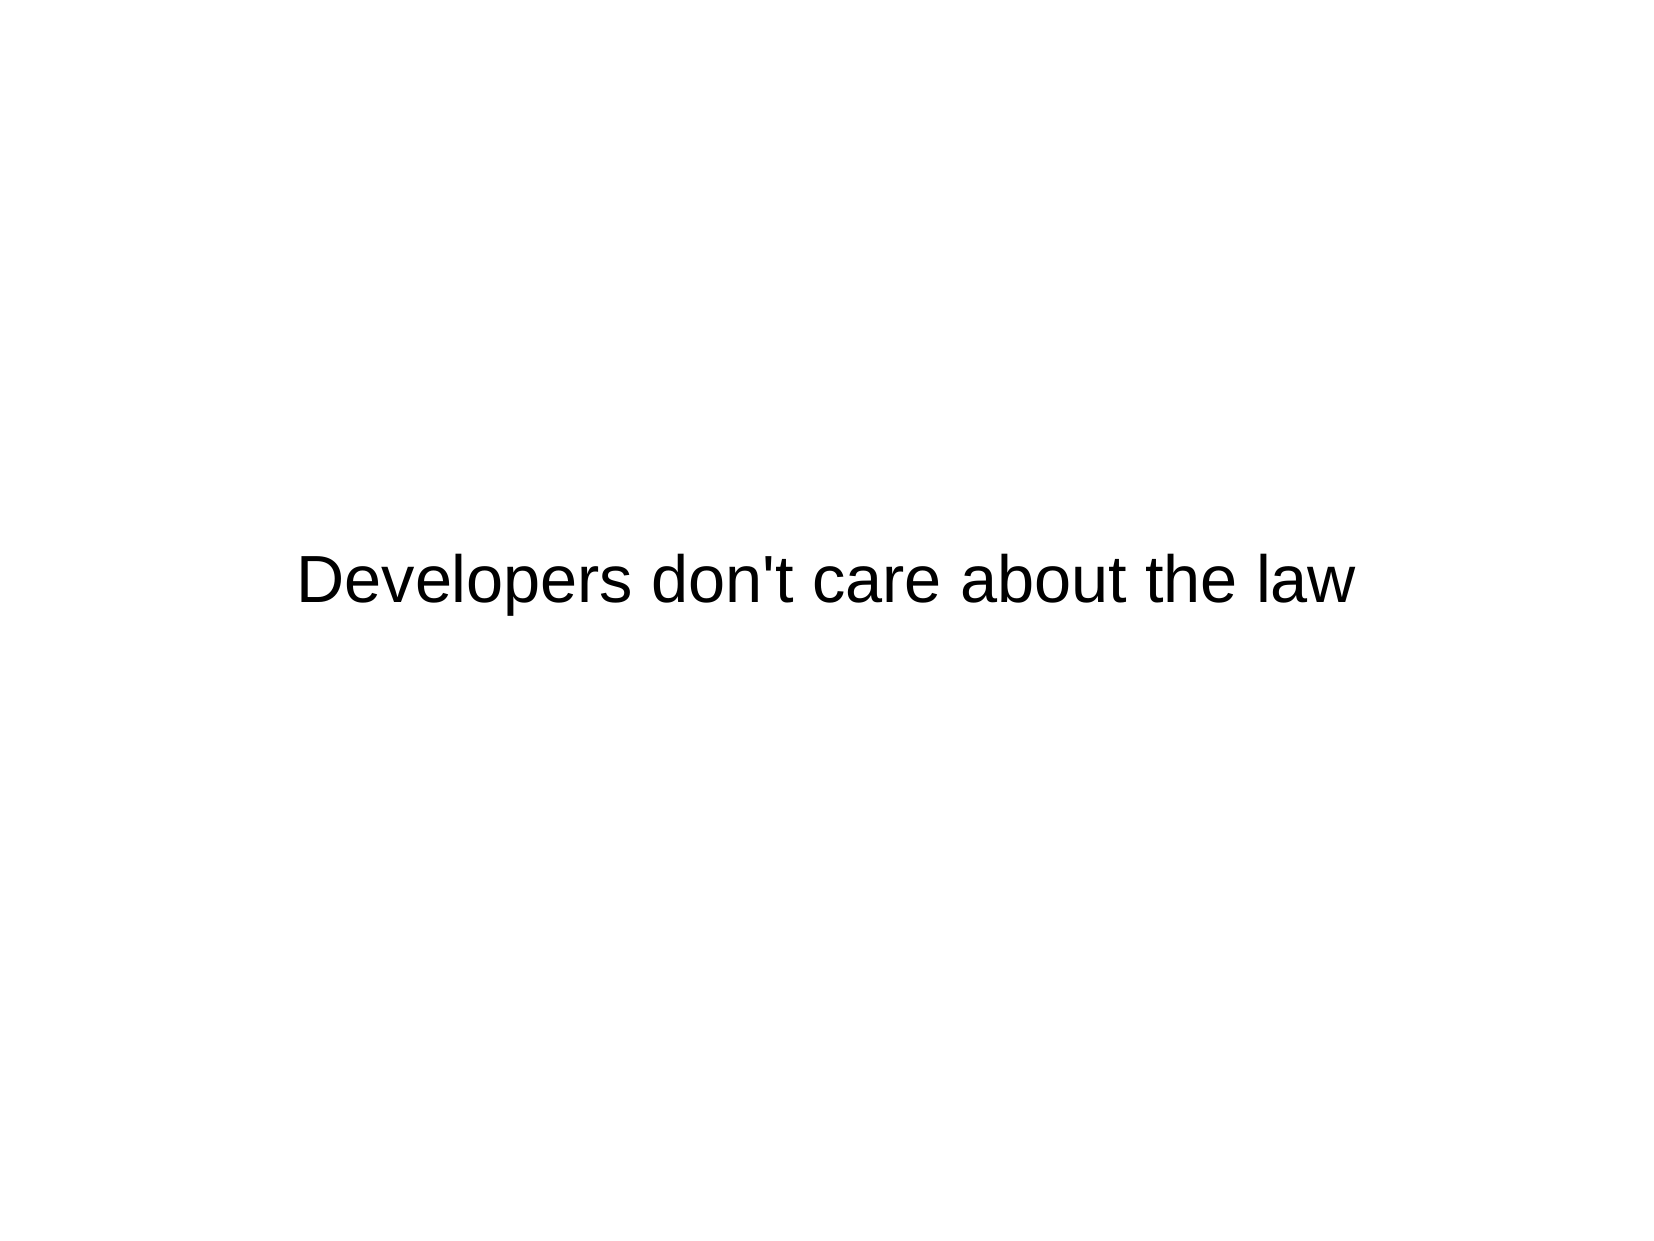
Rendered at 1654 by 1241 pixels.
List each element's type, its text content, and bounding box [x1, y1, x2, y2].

subtitle Developers don't care about the law [82, 49, 1571, 1109]
